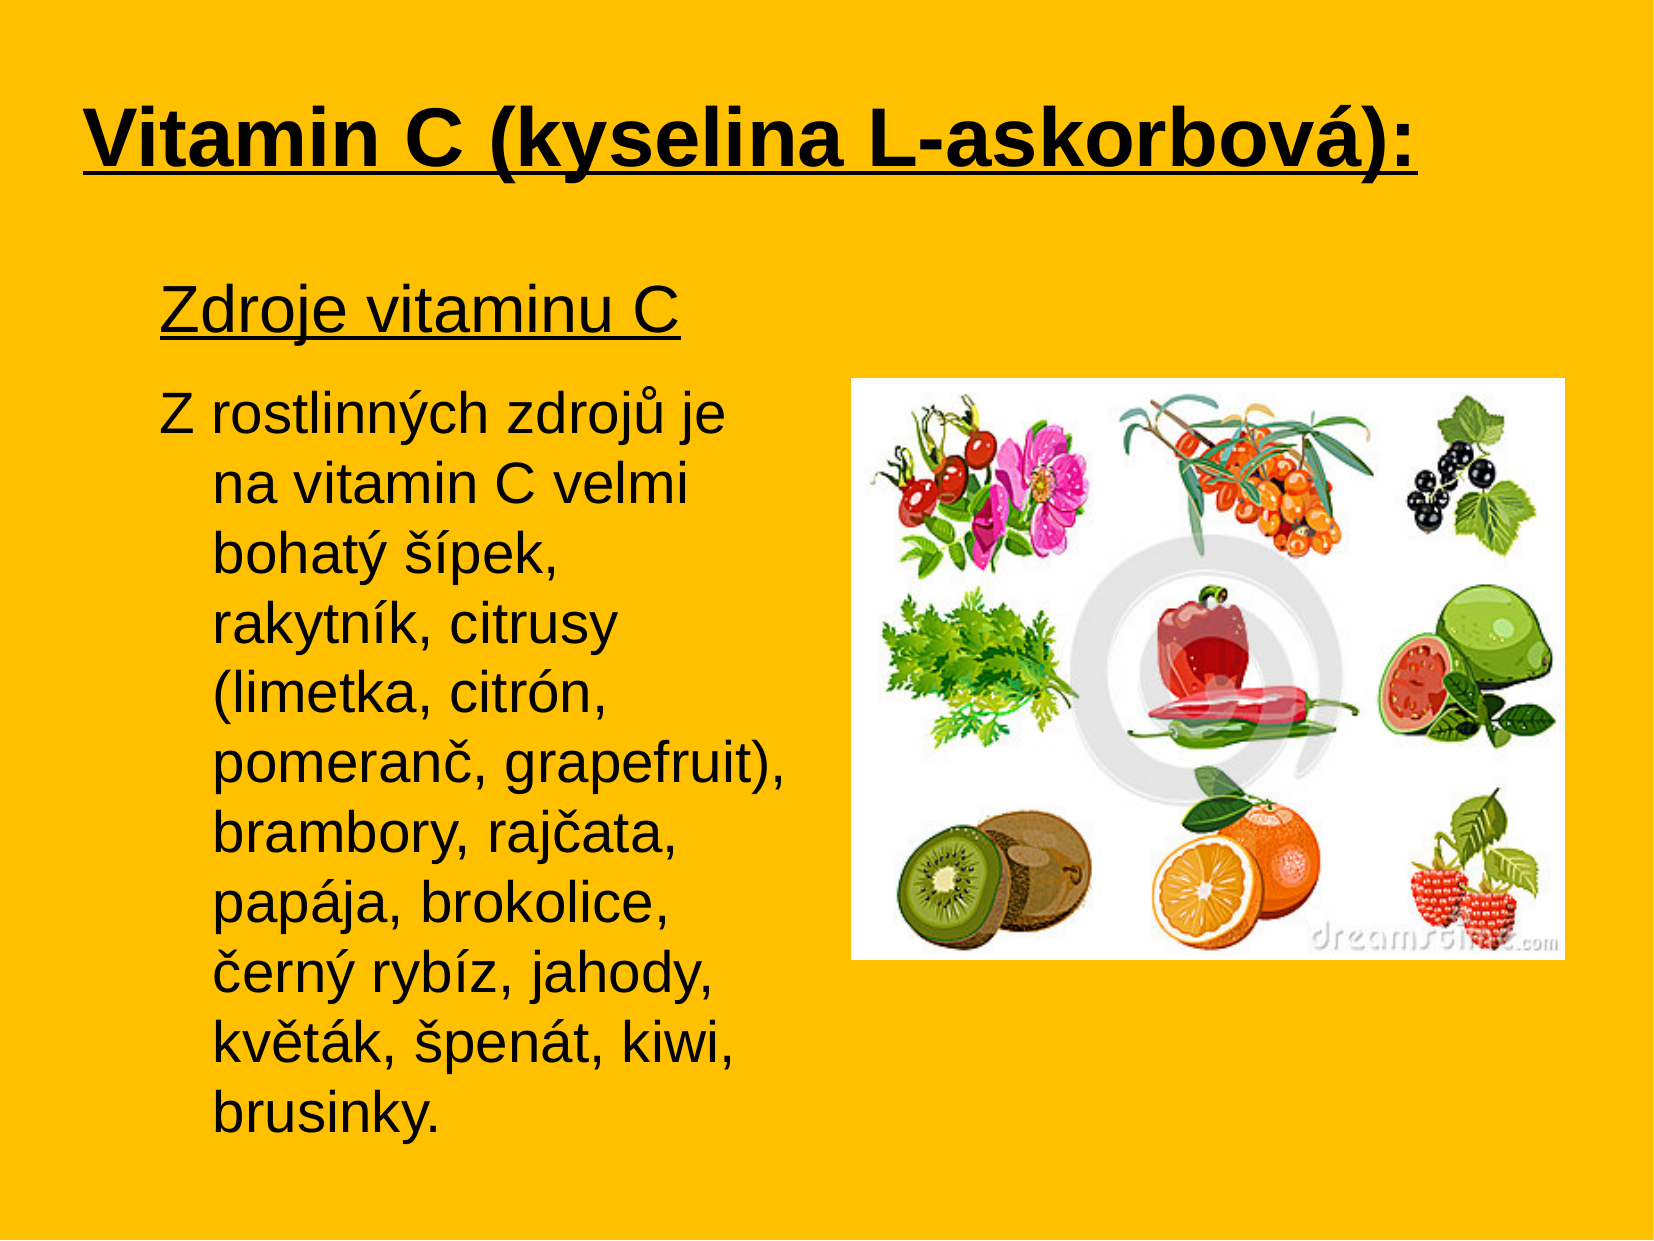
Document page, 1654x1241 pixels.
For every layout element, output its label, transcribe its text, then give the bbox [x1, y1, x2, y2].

picture [851, 378, 1565, 960]
list Zdroje vitaminu C Z rostlinných zdrojů je na vitamin C velmi bohatý šípek, rakytník, citrusy (limetka, citrón, pomeranč, grapefruit), brambory, rajčata, papája, brokolice, černý rybíz, jahody, květák, špenát, kiwi, brusinky. [71, 265, 798, 1058]
title Vitamin C (kyselina L-askorbová): [82, 29, 1571, 237]
